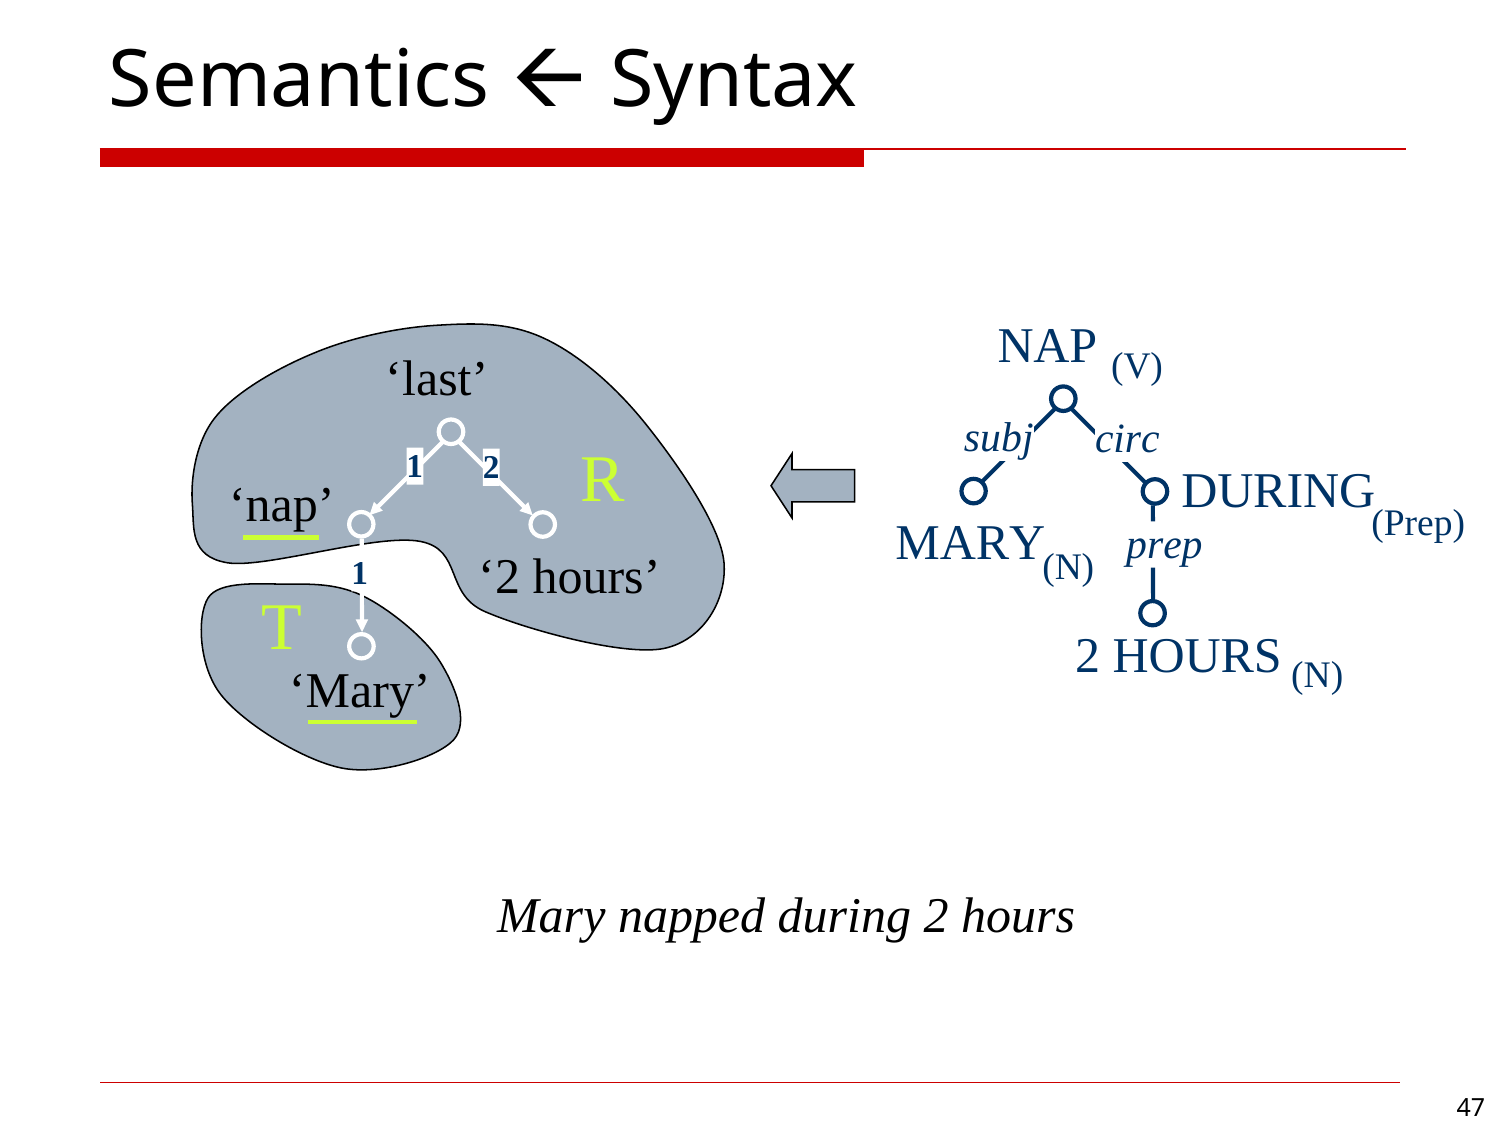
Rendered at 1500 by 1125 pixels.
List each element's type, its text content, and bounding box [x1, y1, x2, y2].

text_box [352, 637, 371, 655]
text_box R [565, 443, 631, 516]
text_box ‘last’ [370, 342, 546, 414]
text_box (V) [1096, 336, 1196, 394]
text_box 1 [406, 447, 424, 485]
text_box ‘Mary’ [274, 655, 450, 726]
text_box 2 HOURS [1060, 620, 1314, 692]
text_box [201, 583, 461, 770]
text_box [441, 422, 461, 441]
text_box ‘nap’ [214, 469, 390, 541]
text_box 2 [482, 448, 500, 486]
text_box subj [964, 414, 1034, 461]
text_box [191, 323, 725, 650]
text_box ‘2 hours’ [463, 541, 678, 612]
text_box Mary napped during 2 hours [482, 880, 1137, 951]
text_box (N) [1027, 538, 1165, 596]
text_box prep [1126, 521, 1203, 568]
text_box 1 [351, 554, 369, 592]
text_box DURING [1166, 455, 1412, 527]
title Semantics  Syntax [94, 26, 1407, 138]
text_box [771, 453, 855, 518]
text_box (Prep) [1356, 494, 1495, 552]
text_box NAP [982, 309, 1158, 381]
text_box MARY [880, 507, 1078, 578]
text_box [363, 596, 436, 655]
text_box [533, 515, 552, 534]
text_box T [246, 590, 312, 664]
text_box circ [1095, 415, 1160, 462]
text_box 2 HOURS [1260, 641, 1276, 656]
text_box (N) [1276, 645, 1414, 703]
